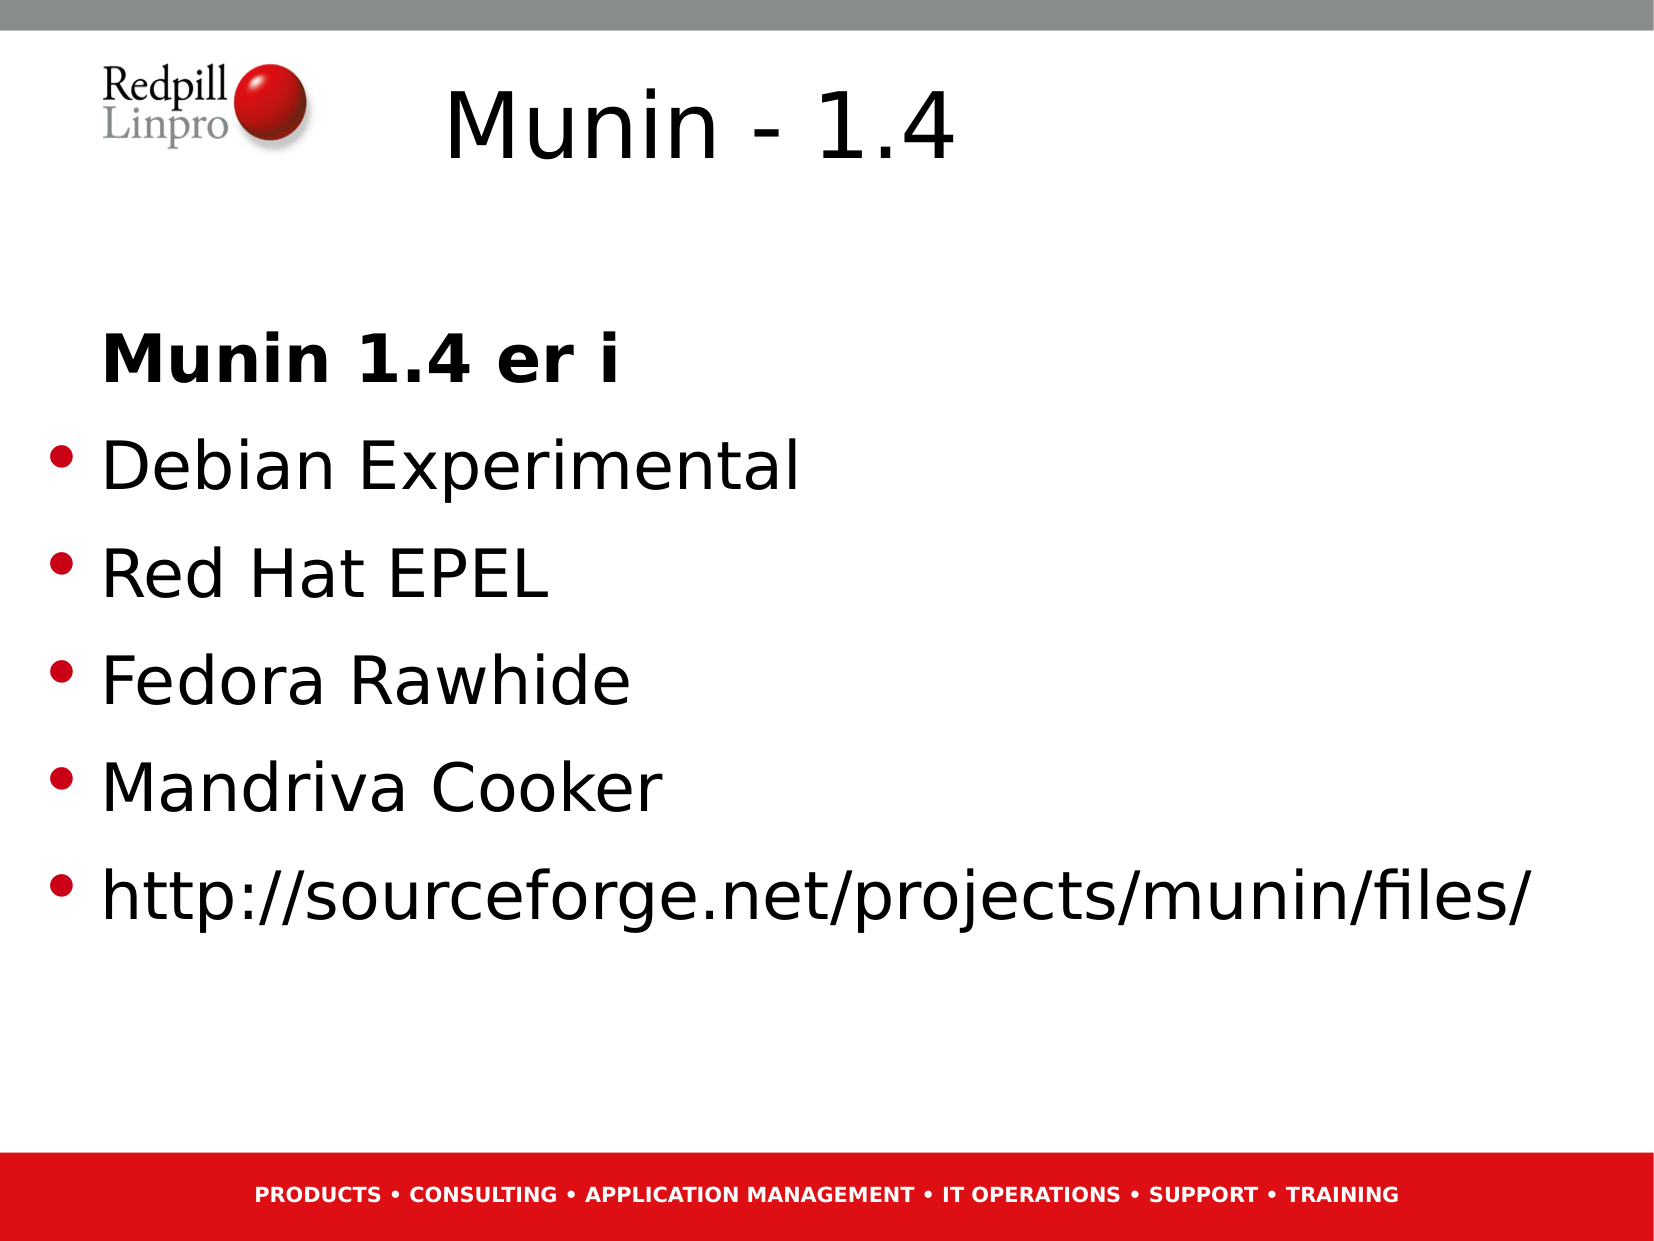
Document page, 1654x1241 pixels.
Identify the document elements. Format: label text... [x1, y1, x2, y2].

picture [0, 0, 1654, 1241]
list Munin 1.4 er i Debian Experimental Red Hat EPEL Fedora Rawhide Mandriva Cooker http://sourceforge.net/projects/munin/files/ [29, 320, 1625, 1118]
title Munin - 1.4 [442, 73, 1571, 181]
